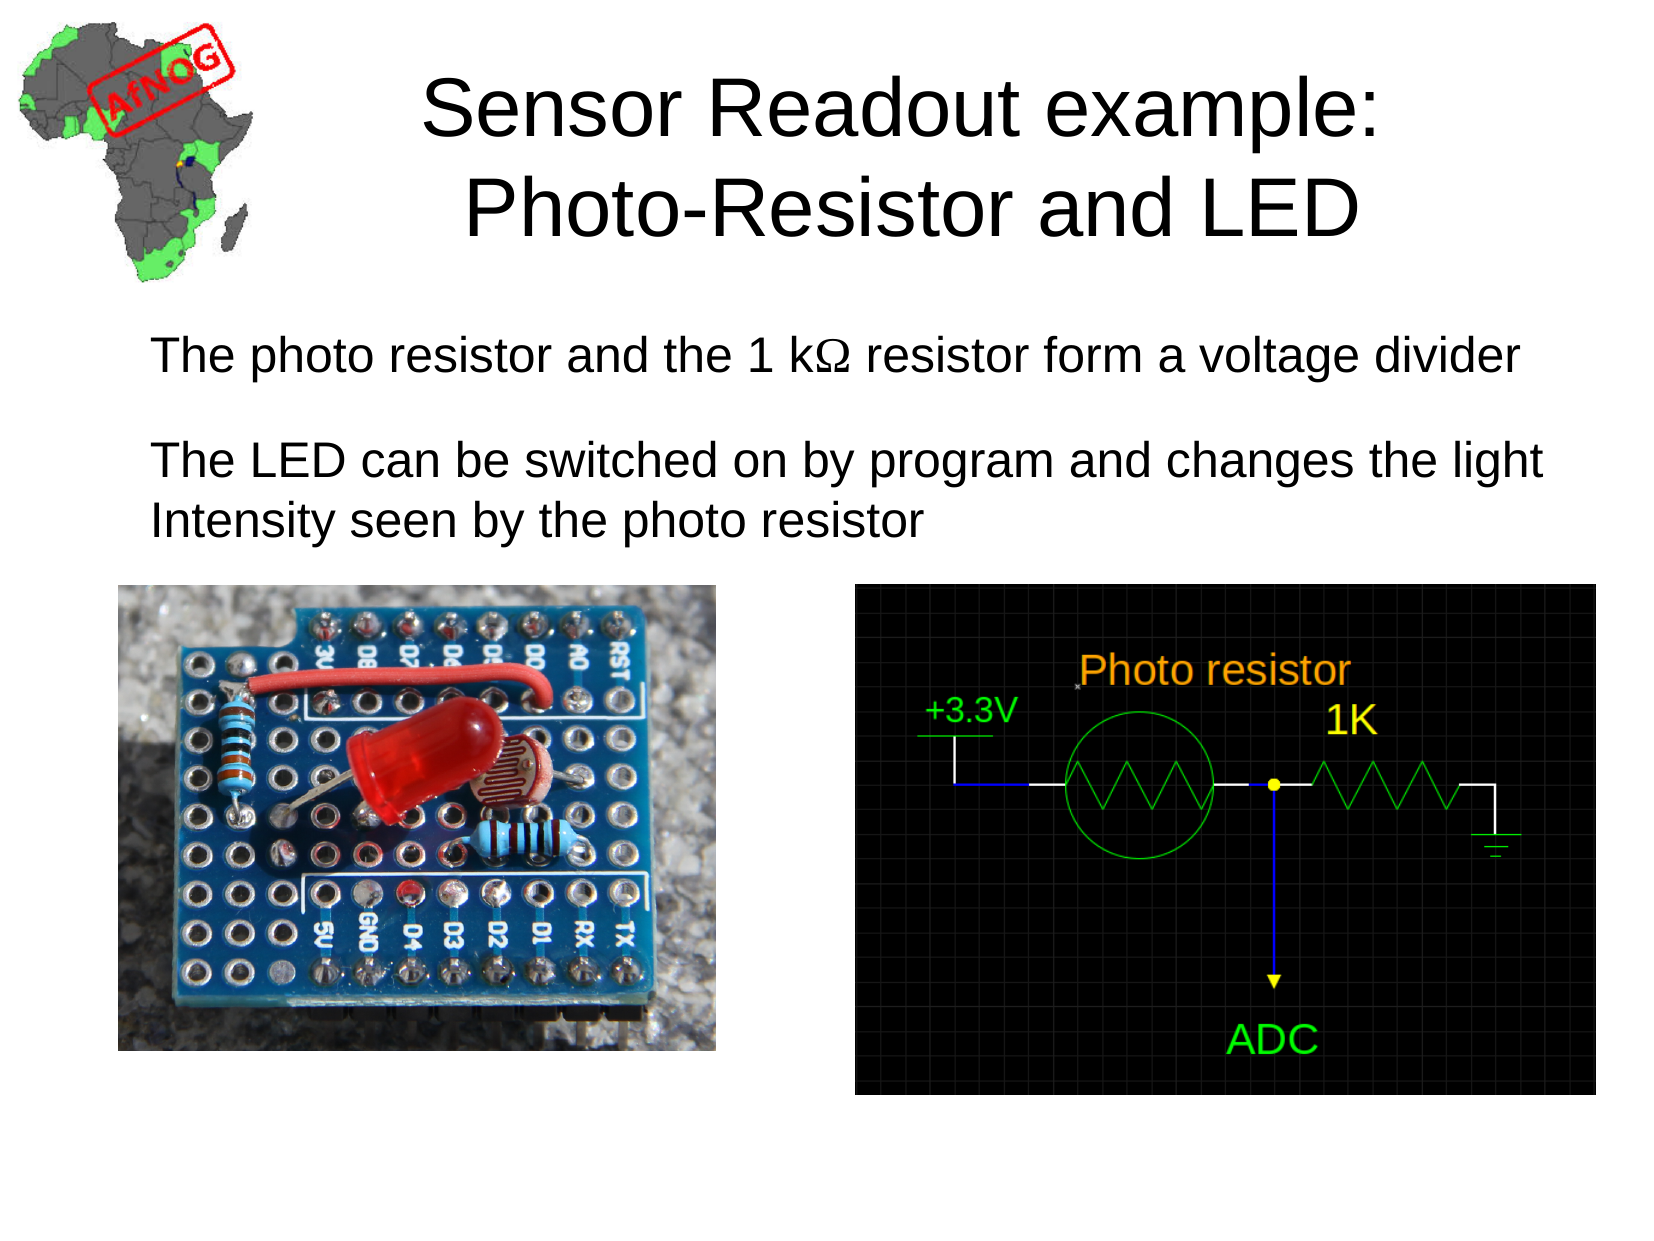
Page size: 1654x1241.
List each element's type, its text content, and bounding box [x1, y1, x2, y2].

picture [118, 585, 716, 1051]
picture [9, 0, 259, 291]
text_box Sensor Readout example: Photo-Resistor and LED [255, 52, 1571, 253]
picture [855, 584, 1596, 1095]
text_box The photo resistor and the 1 kΩ resistor form a voltage divider The LED can be switched on by program and changes the light Intensity seen by the photo resistor [135, 314, 1574, 615]
